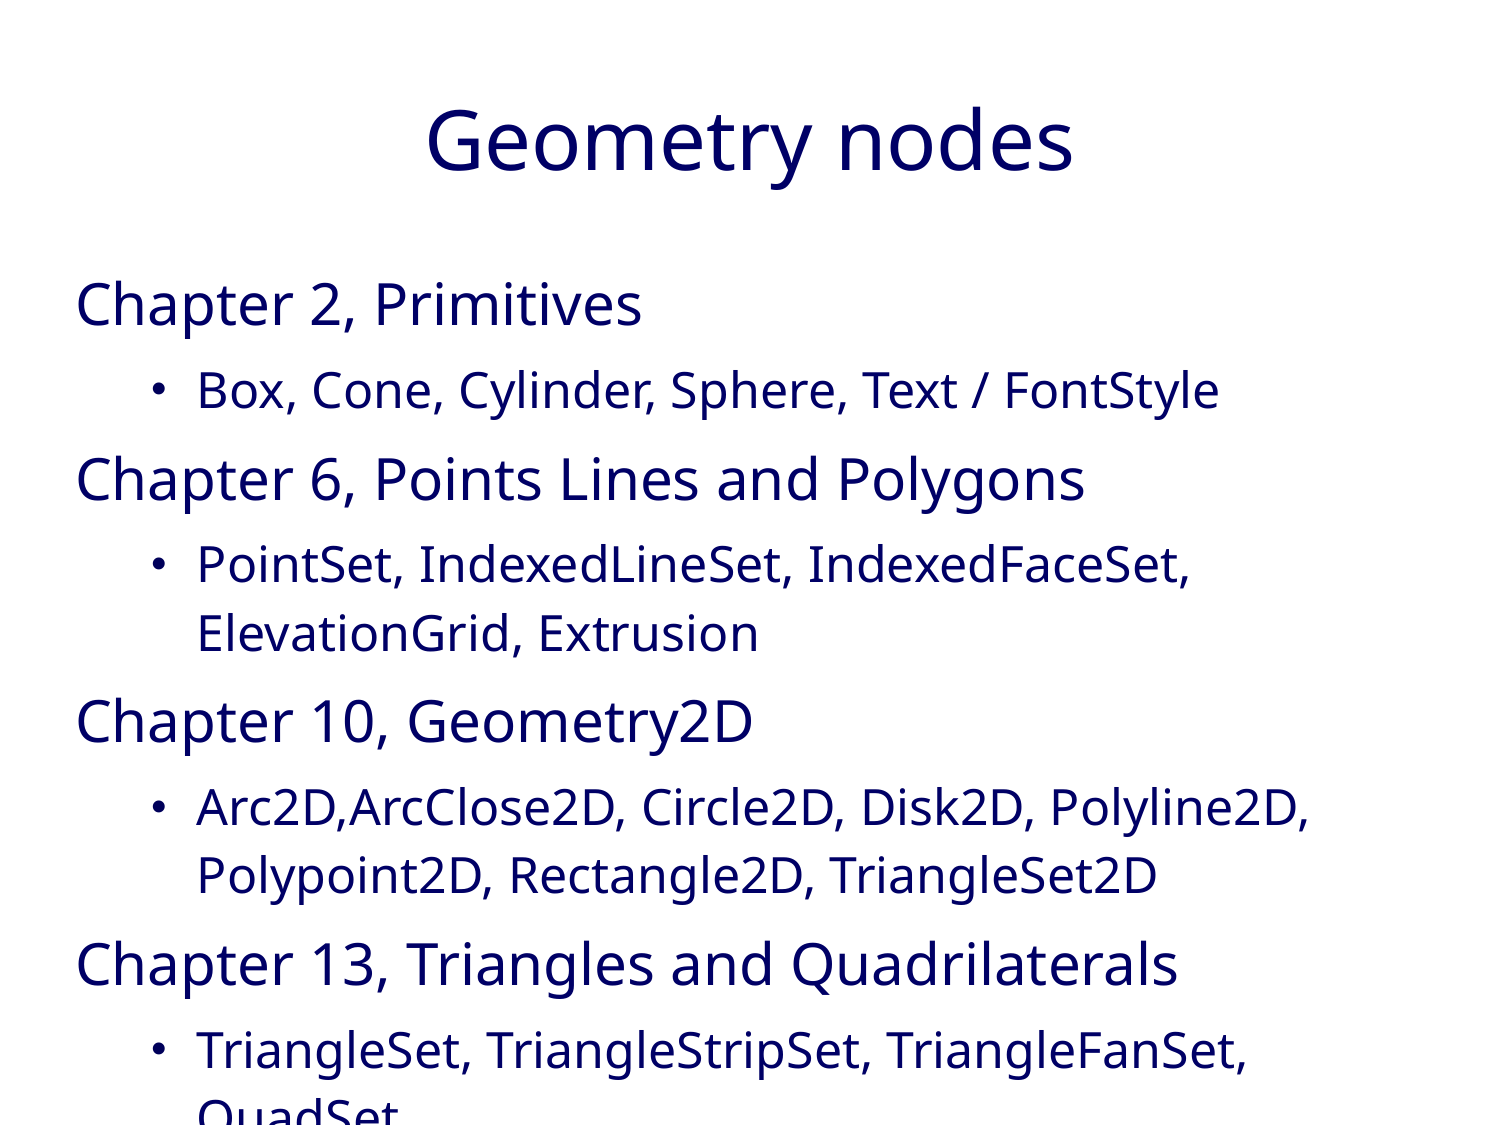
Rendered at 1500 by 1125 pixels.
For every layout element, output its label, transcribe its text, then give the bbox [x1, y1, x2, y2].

list Chapter 2, Primitives Box, Cone, Cylinder, Sphere, Text / FontStyle Chapter 6, Points Lines and Polygons PointSet, IndexedLineSet, IndexedFaceSet, ElevationGrid, Extrusion Chapter 10, Geometry2D Arc2D,ArcClose2D, Circle2D, Disk2D, Polyline2D, Polypoint2D, Rectangle2D, TriangleSet2D Chapter 13, Triangles and Quadrilaterals TriangleSet, TriangleStripSet, TriangleFanSet, QuadSet Both regular and Indexed versions [75, 263, 1425, 1073]
title Geometry nodes [112, 51, 1388, 225]
